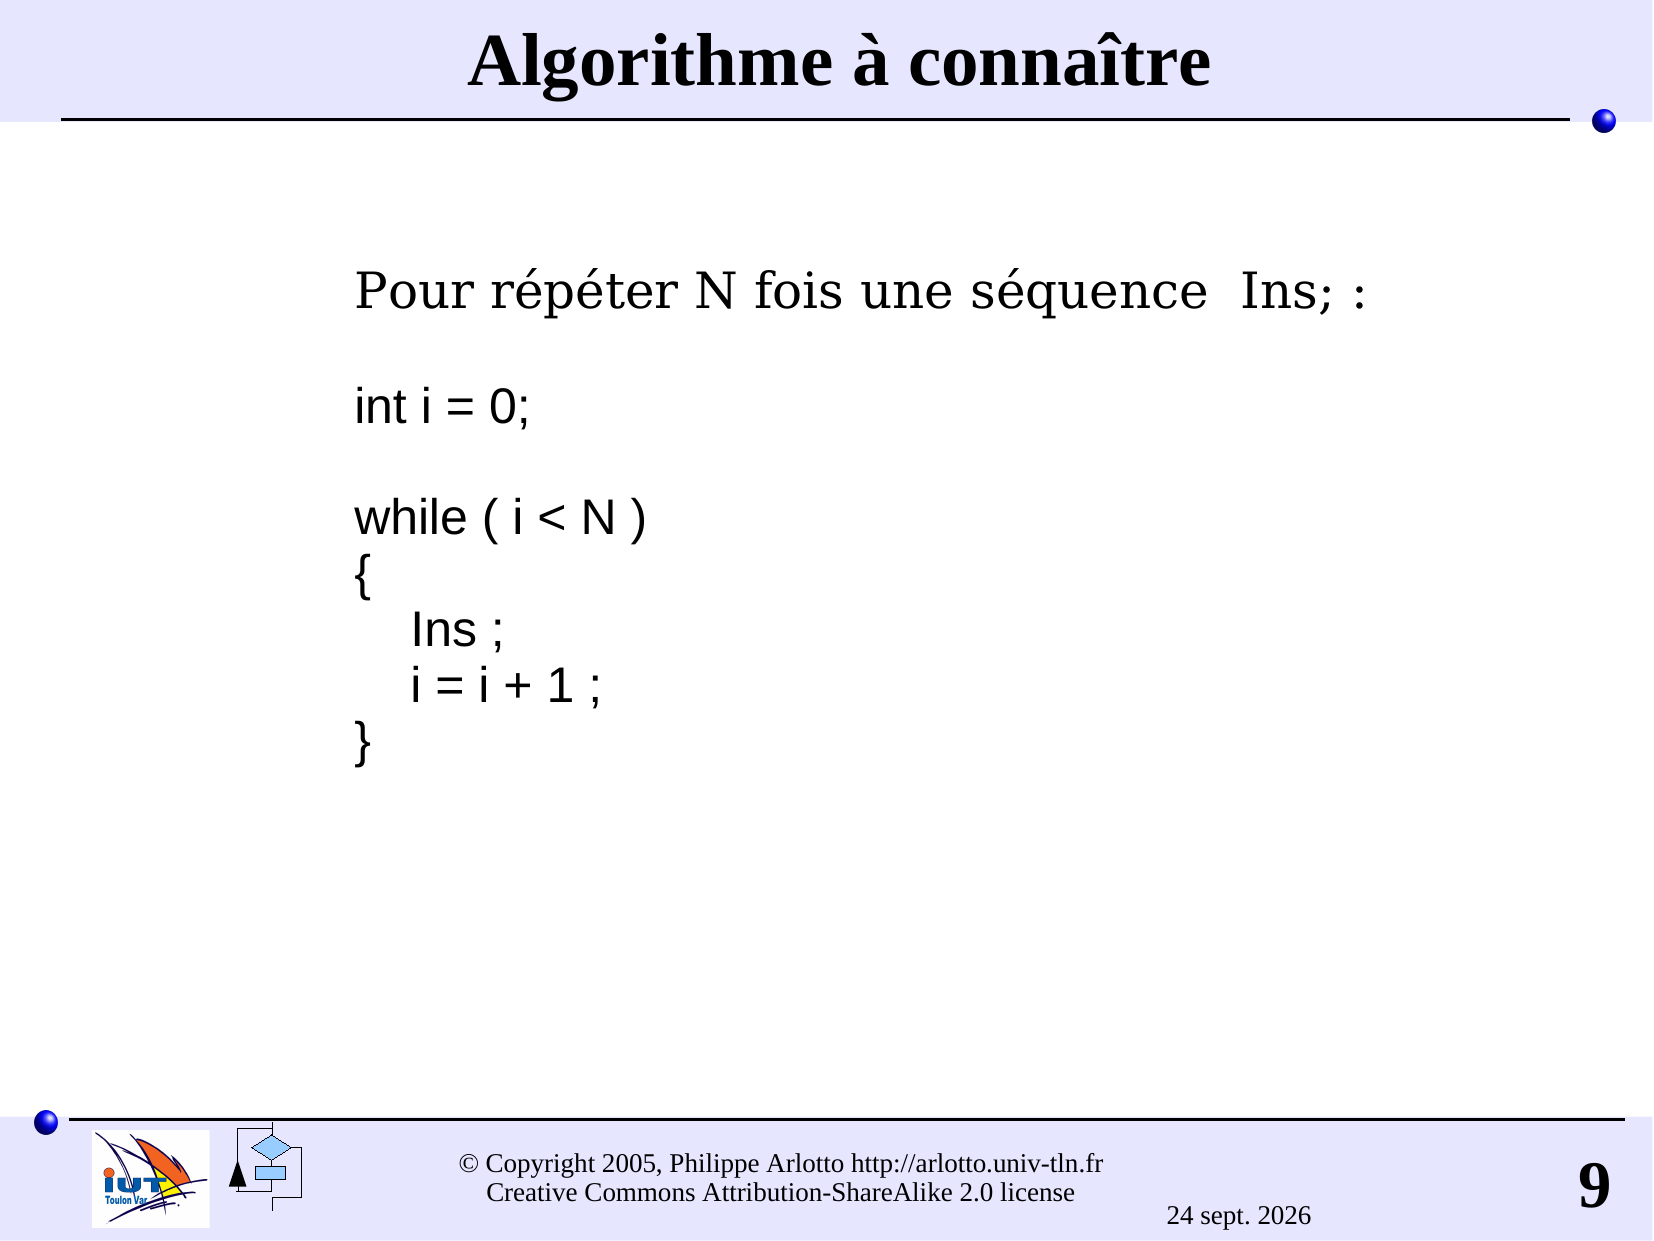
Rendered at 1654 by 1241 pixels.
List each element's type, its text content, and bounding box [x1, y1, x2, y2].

title Algorithme à connaître [95, 11, 1585, 110]
text_box Pour répéter N fois une séquence Ins; : int i = 0; while ( i < N ) { Ins ; i = i + 1 ; } [354, 261, 1367, 832]
